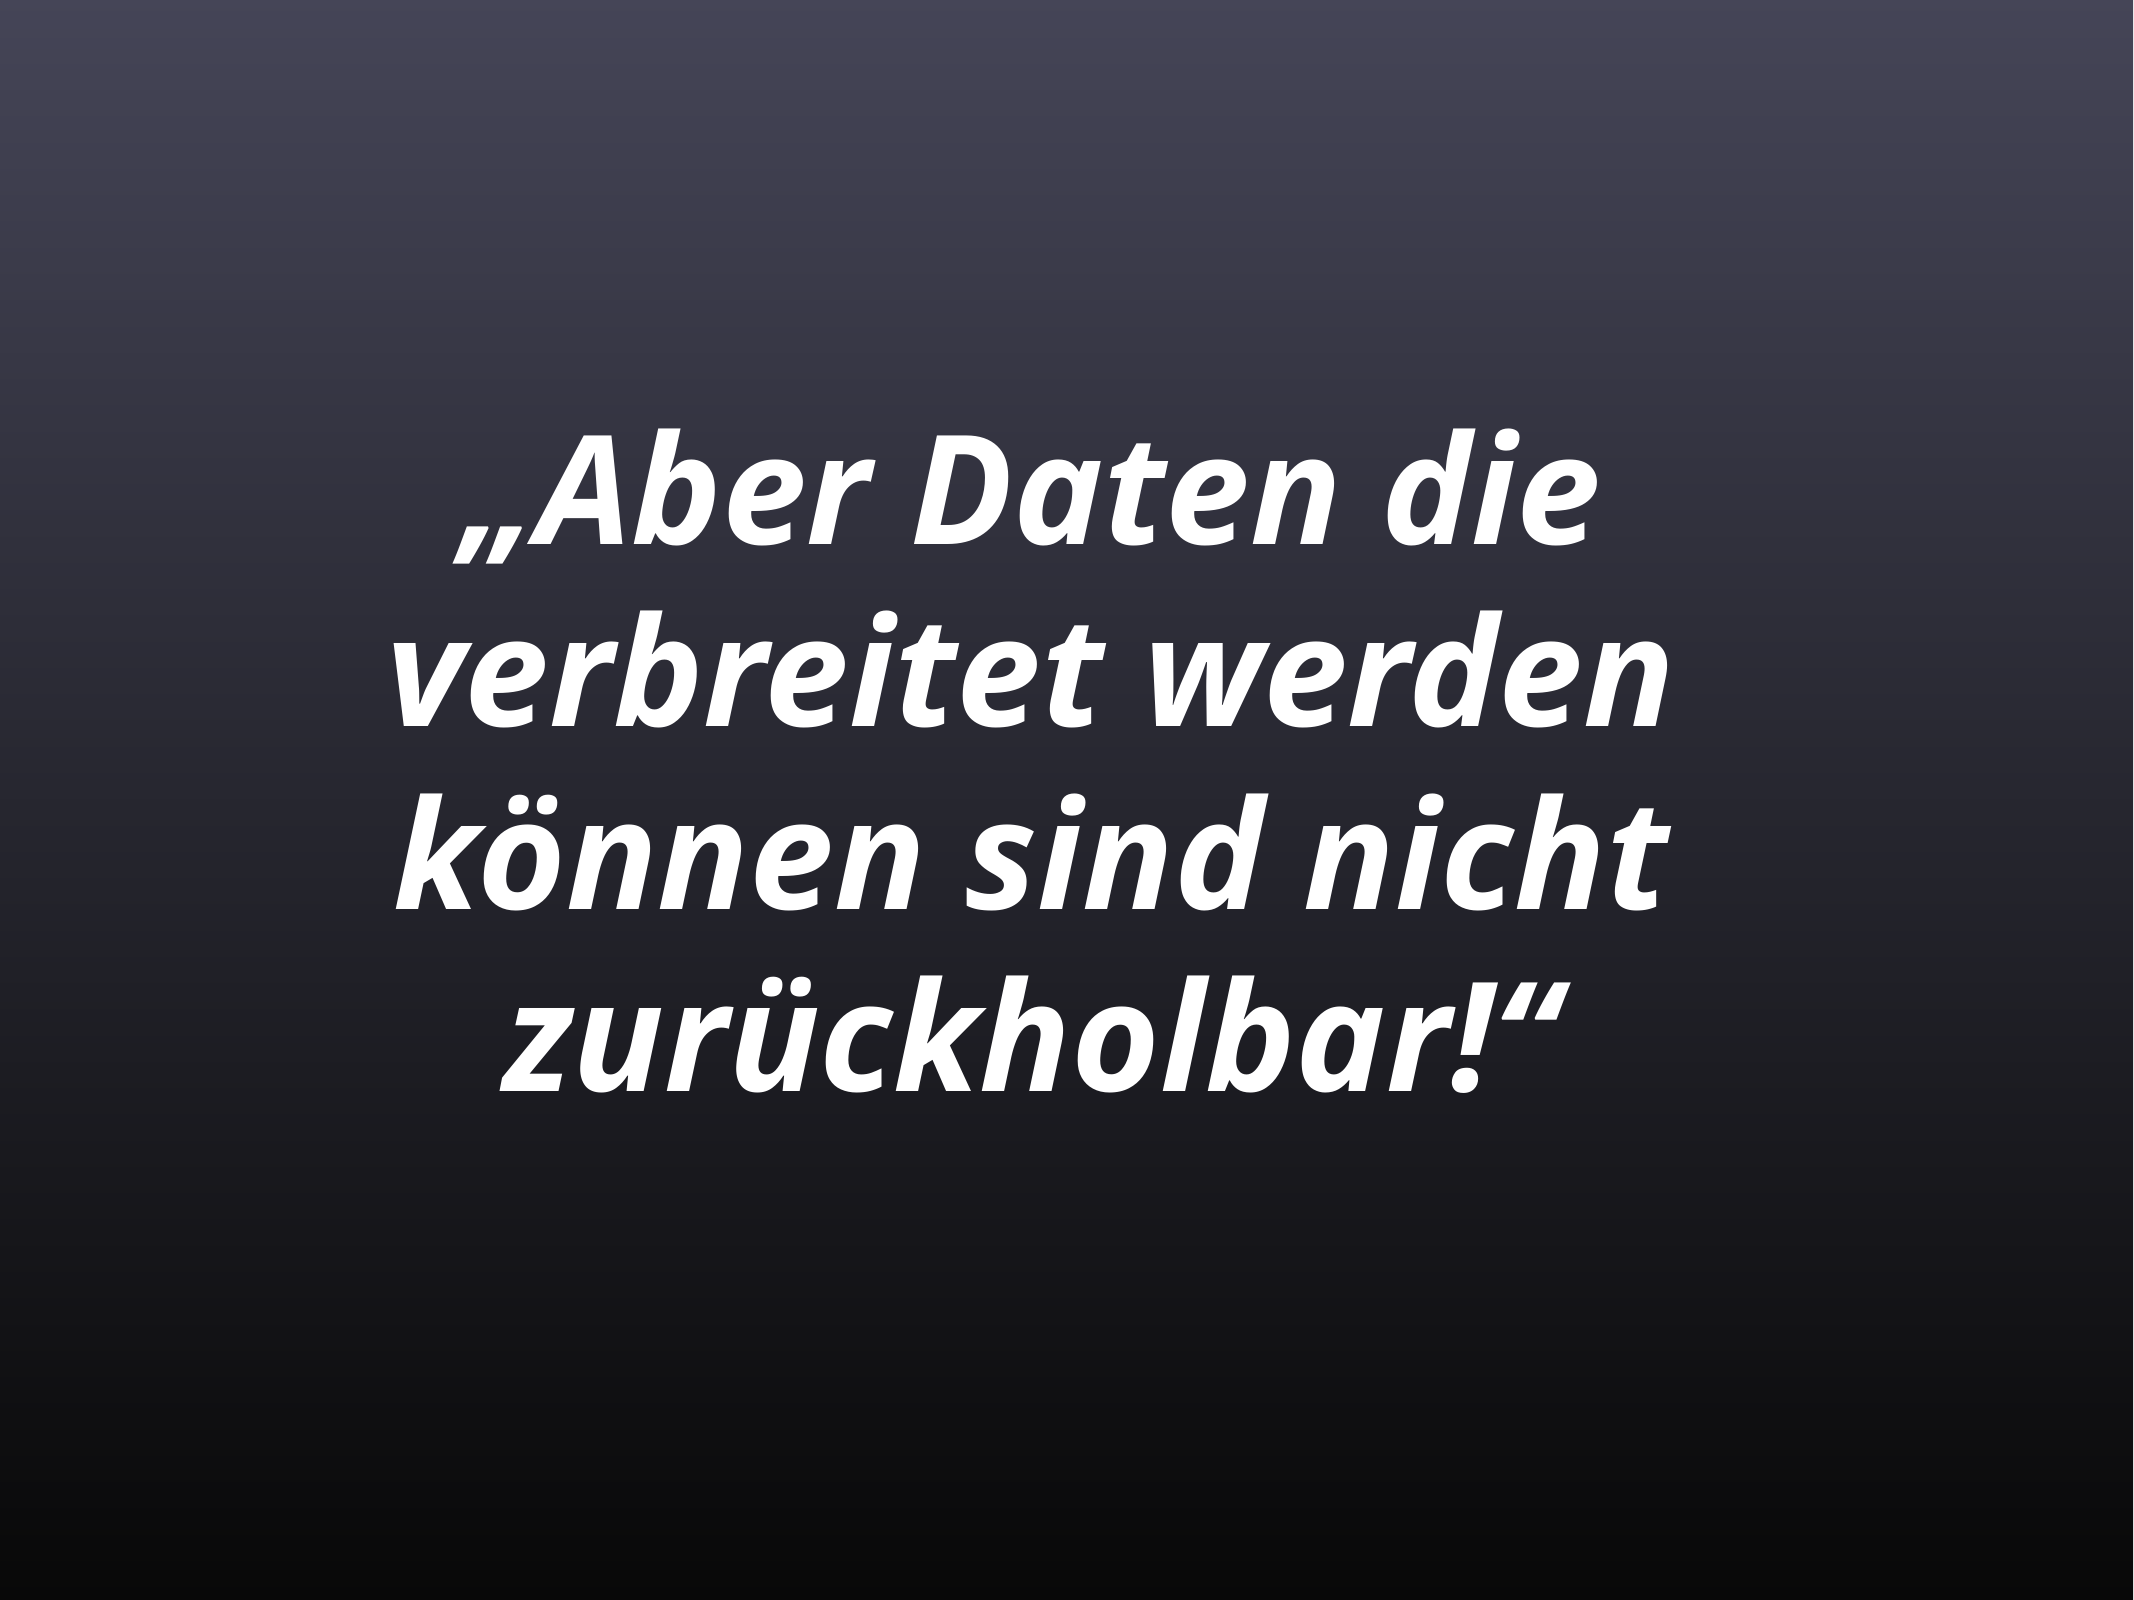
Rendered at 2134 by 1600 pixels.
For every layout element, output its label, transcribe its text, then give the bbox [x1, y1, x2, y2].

title „Aber Daten die verbreitet werden können sind nicht zurückholbar!“ [173, 383, 1890, 1131]
